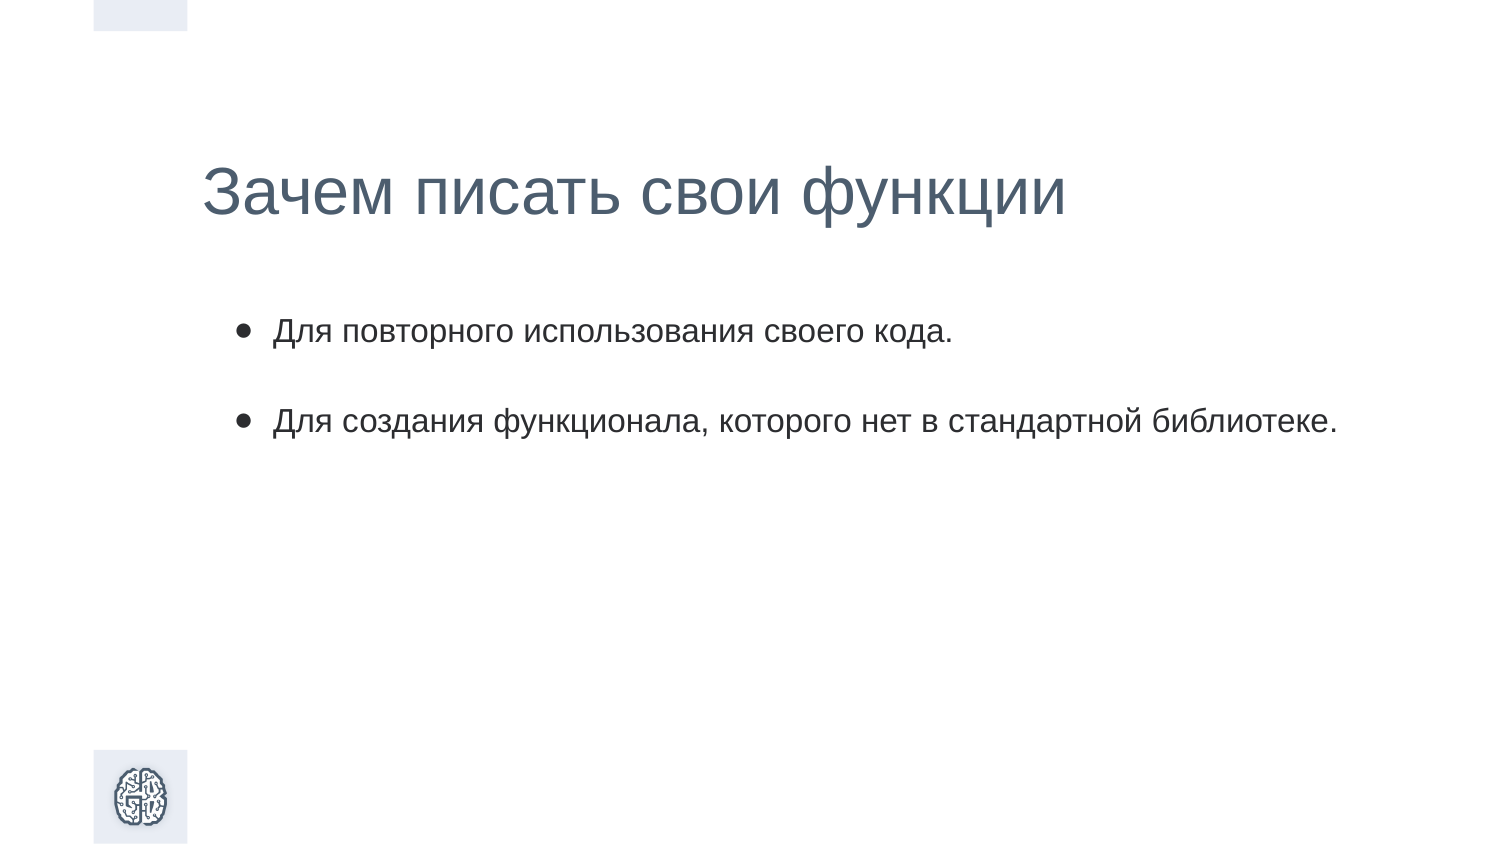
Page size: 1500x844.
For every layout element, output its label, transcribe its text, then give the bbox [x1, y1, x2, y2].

text_box Зачем писать свои функции [187, 93, 1312, 259]
text_box Для повторного использования своего кода. [187, 259, 1312, 379]
picture [106, 760, 175, 834]
text_box Для создания функционала, которого нет в стандартной библиотеке. [187, 372, 1373, 446]
